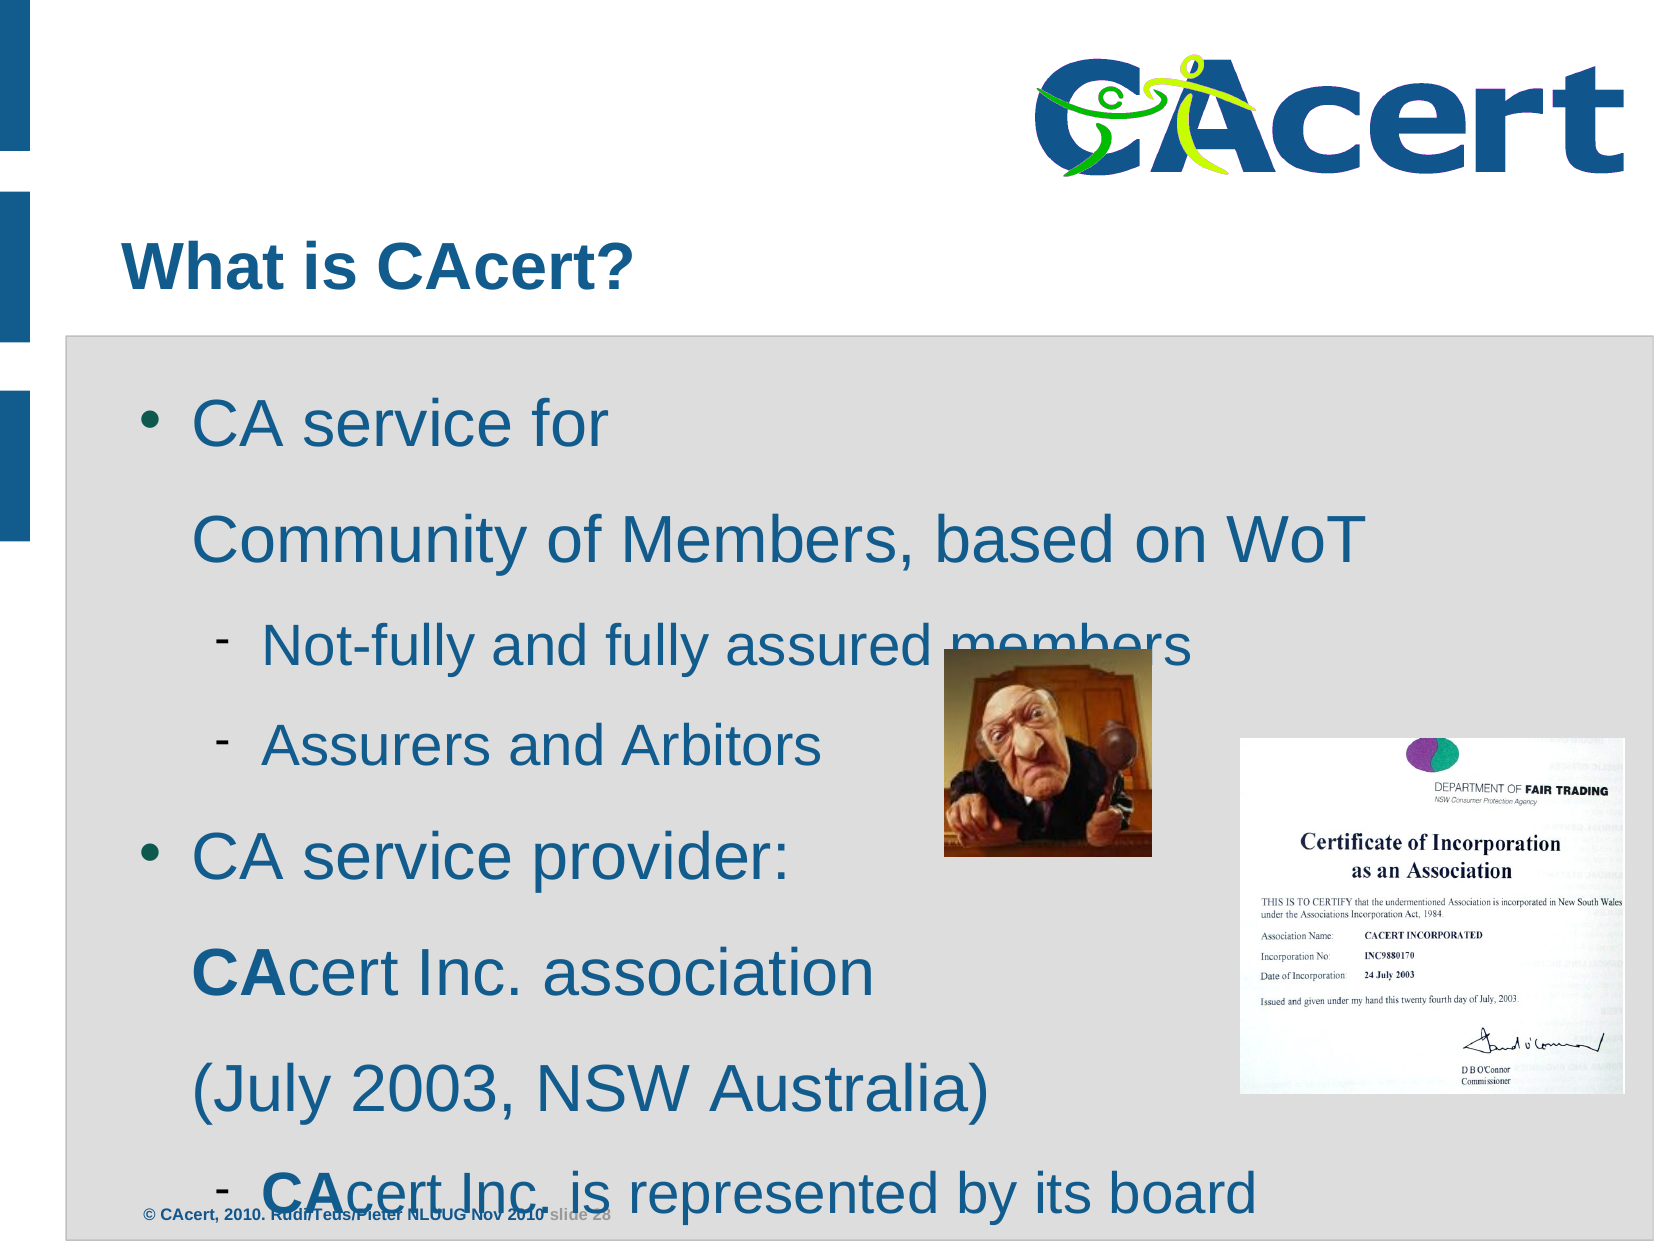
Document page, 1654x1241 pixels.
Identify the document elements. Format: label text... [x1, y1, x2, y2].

list CA service for Community of Members, based on WoT Not-fully and fully assured members Assurers and Arbitors CA service provider: CAcert Inc. association (July 2003, NSW Australia) CAcert Inc. is represented by its board [121, 344, 1594, 1238]
picture [944, 649, 1152, 857]
picture [1240, 738, 1625, 1094]
title What is CAcert? [121, 177, 1533, 315]
picture [1033, 53, 1625, 178]
